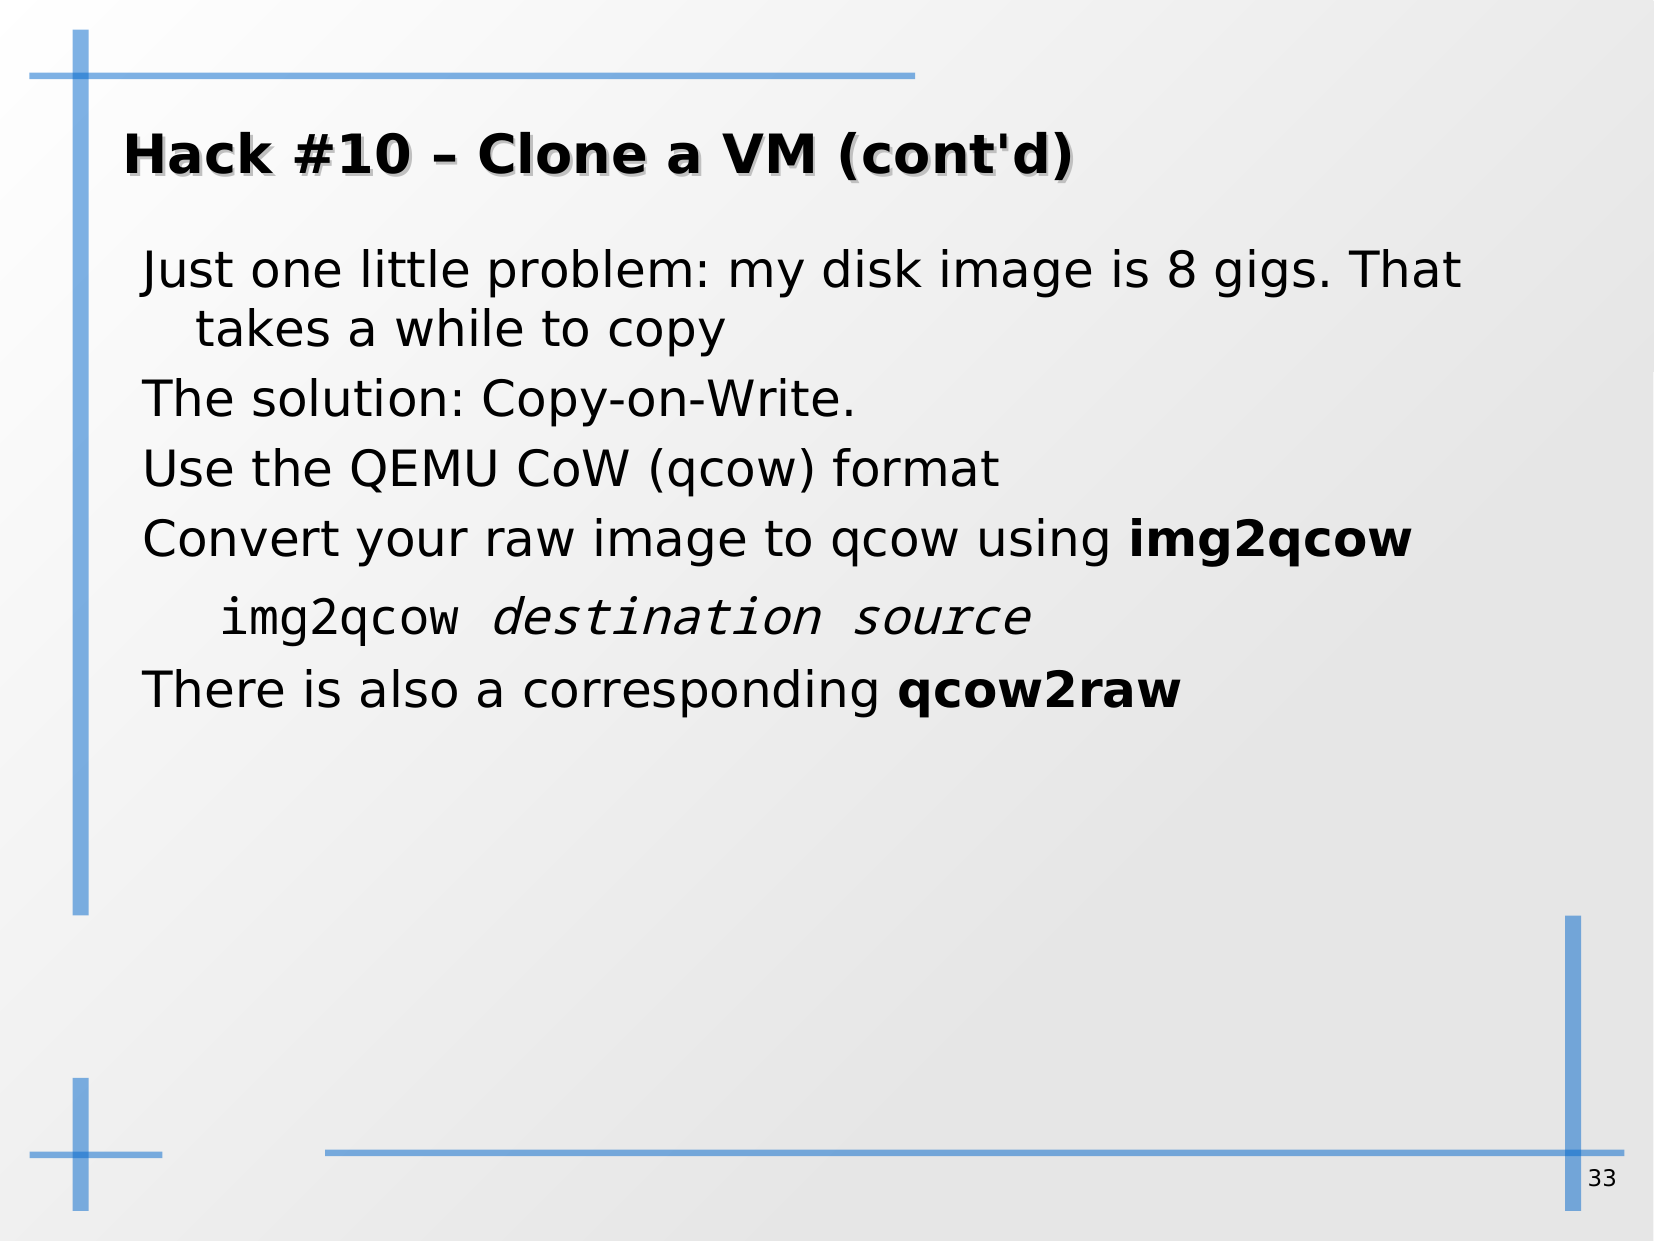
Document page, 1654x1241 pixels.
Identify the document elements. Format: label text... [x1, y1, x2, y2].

title Hack #10 – Clone a VM (cont'd) [122, 91, 1524, 219]
list Just one little problem: my disk image is 8 gigs. That takes a while to copy The solution: Copy-on-Write. Use the QEMU CoW (qcow) format Convert your raw image to qcow using img2qcow img2qcow destination source There is also a corresponding qcow2raw [124, 241, 1526, 1133]
